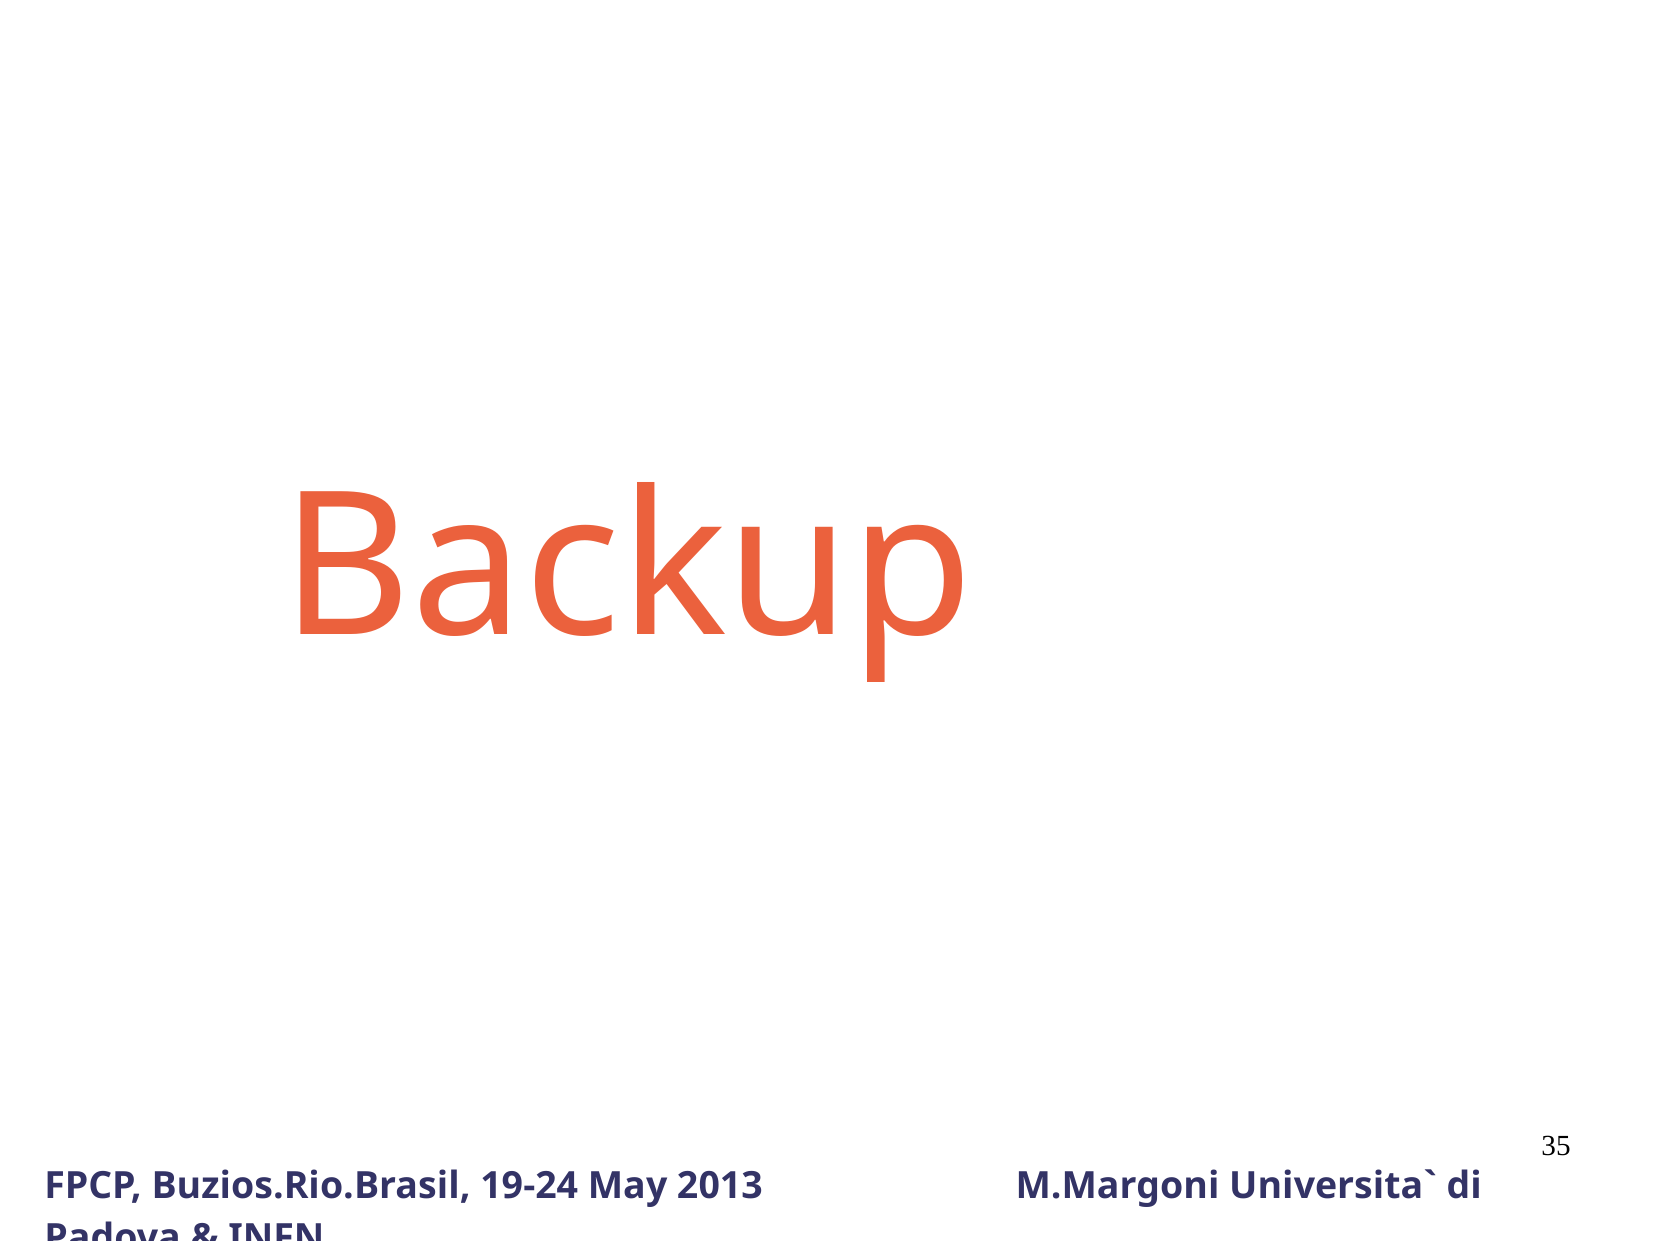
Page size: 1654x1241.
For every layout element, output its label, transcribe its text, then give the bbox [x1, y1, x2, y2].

text_box FPCP, Buzios.Rio.Brasil, 19-24 May 2013 M.Margoni Universita` di Padova & INFN [29, 1151, 1625, 1225]
text_box Backup [59, 413, 1595, 728]
